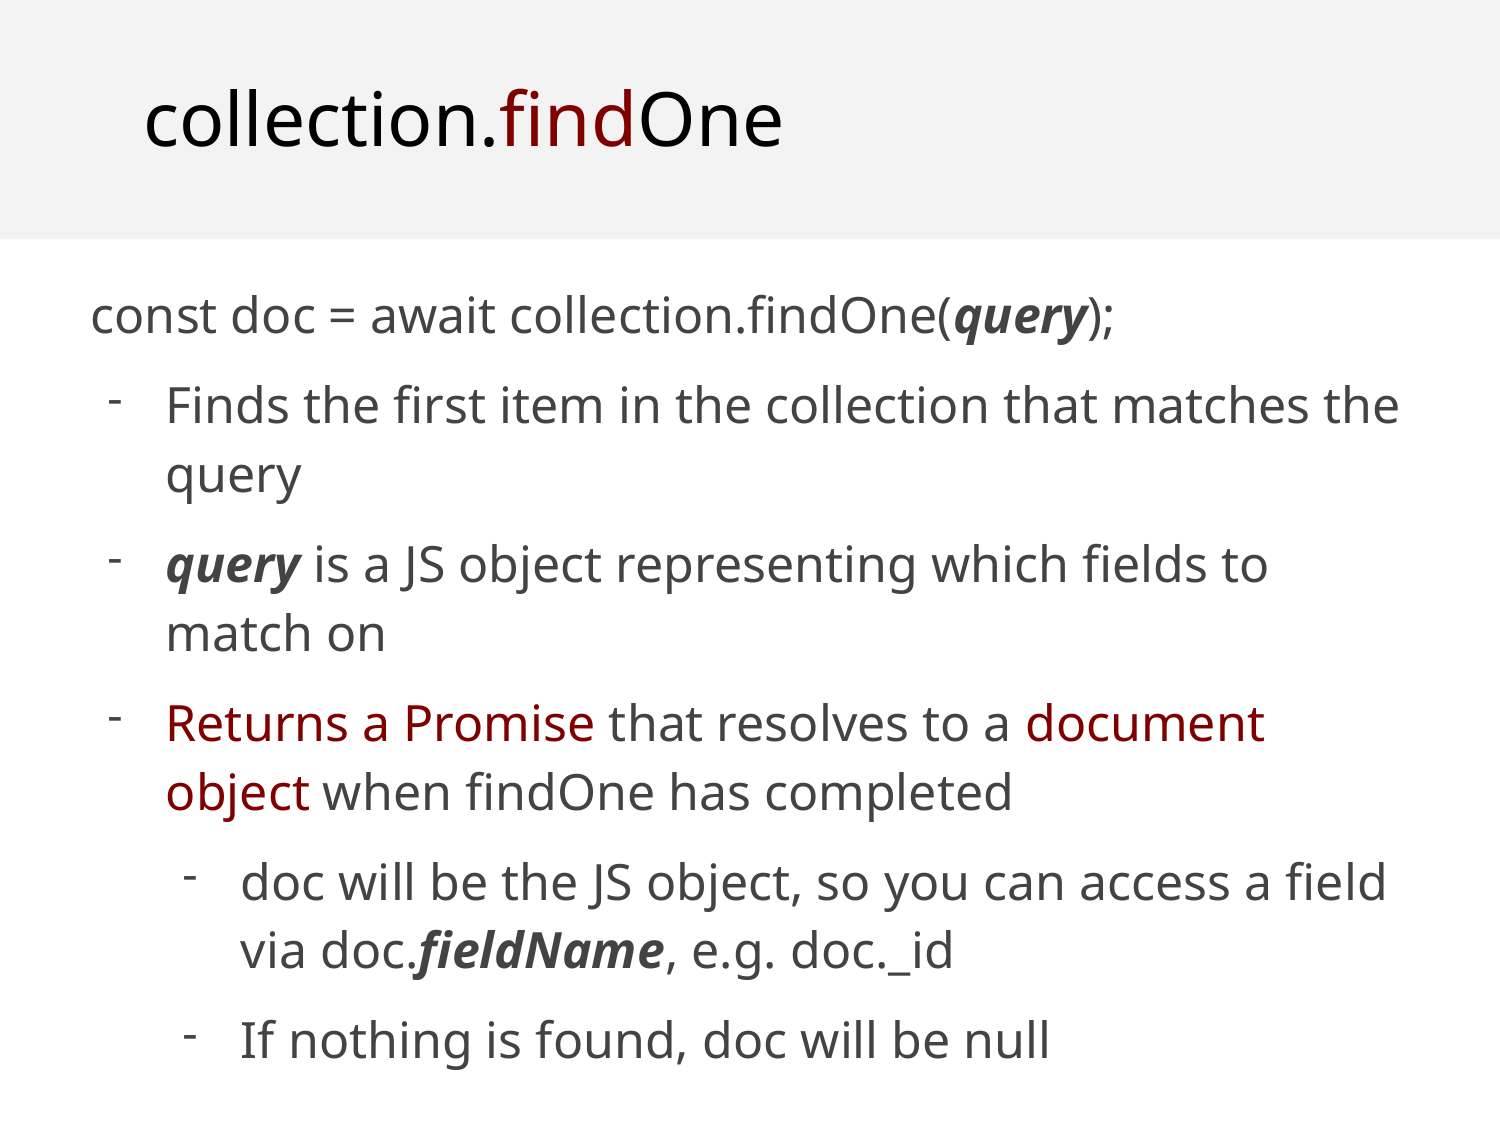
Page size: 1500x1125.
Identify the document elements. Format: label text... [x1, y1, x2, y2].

title collection.findOne [128, 56, 1372, 183]
list const doc = await collection.findOne(query); Finds the first item in the collection that matches the query query is a JS object representing which fields to match on Returns a Promise that resolves to a document object when findOne has completed doc will be the JS object, so you can access a field via doc.fieldName, e.g. doc._id If nothing is found, doc will be null [75, 259, 1425, 849]
